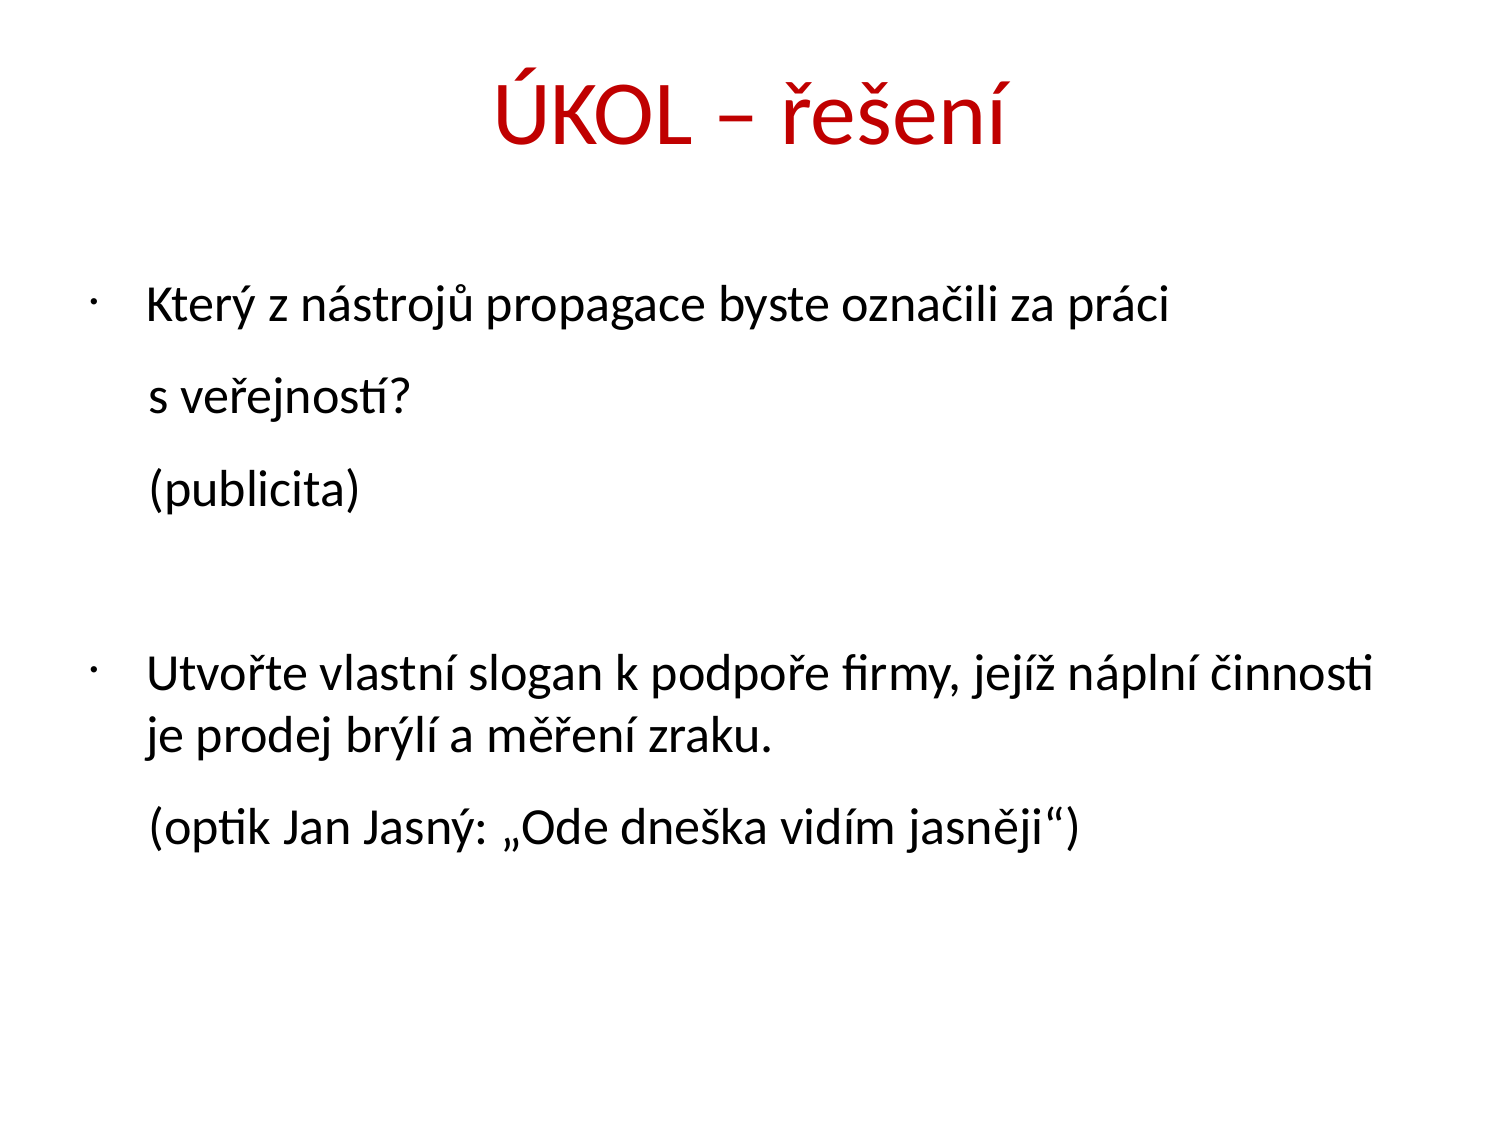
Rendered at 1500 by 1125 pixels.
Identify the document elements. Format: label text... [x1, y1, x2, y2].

title ÚKOL – řešení [75, 45, 1425, 233]
list Který z nástrojů propagace byste označili za práci s veřejností? (publicita) Utvořte vlastní slogan k podpoře firmy, jejíž náplní činnosti je prodej brýlí a měření zraku. (optik Jan Jasný: „Ode dneška vidím jasněji“) [75, 262, 1425, 1005]
